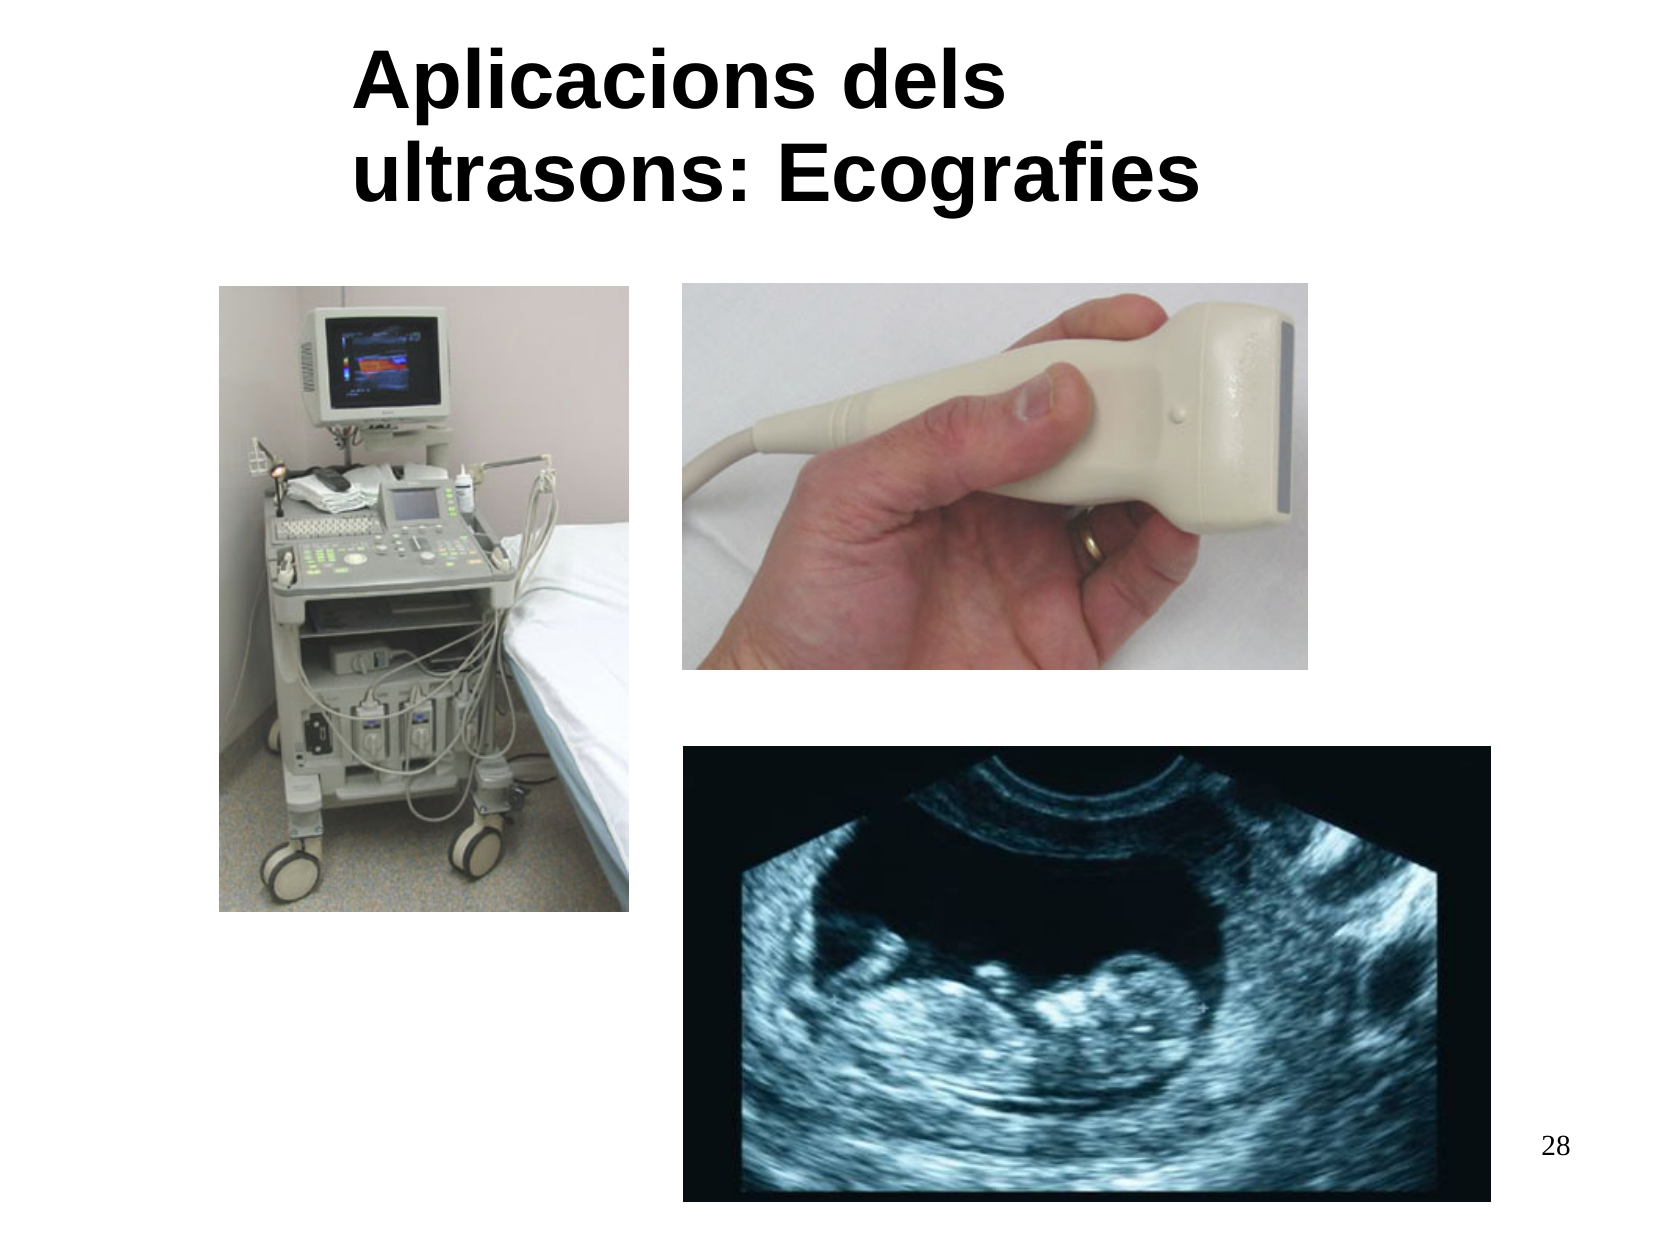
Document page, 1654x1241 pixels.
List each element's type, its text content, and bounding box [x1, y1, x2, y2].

picture [219, 286, 629, 912]
picture [682, 283, 1308, 670]
text_box Aplicacions dels ultrasons: Ecografies [336, 25, 1333, 227]
picture [683, 746, 1491, 1202]
